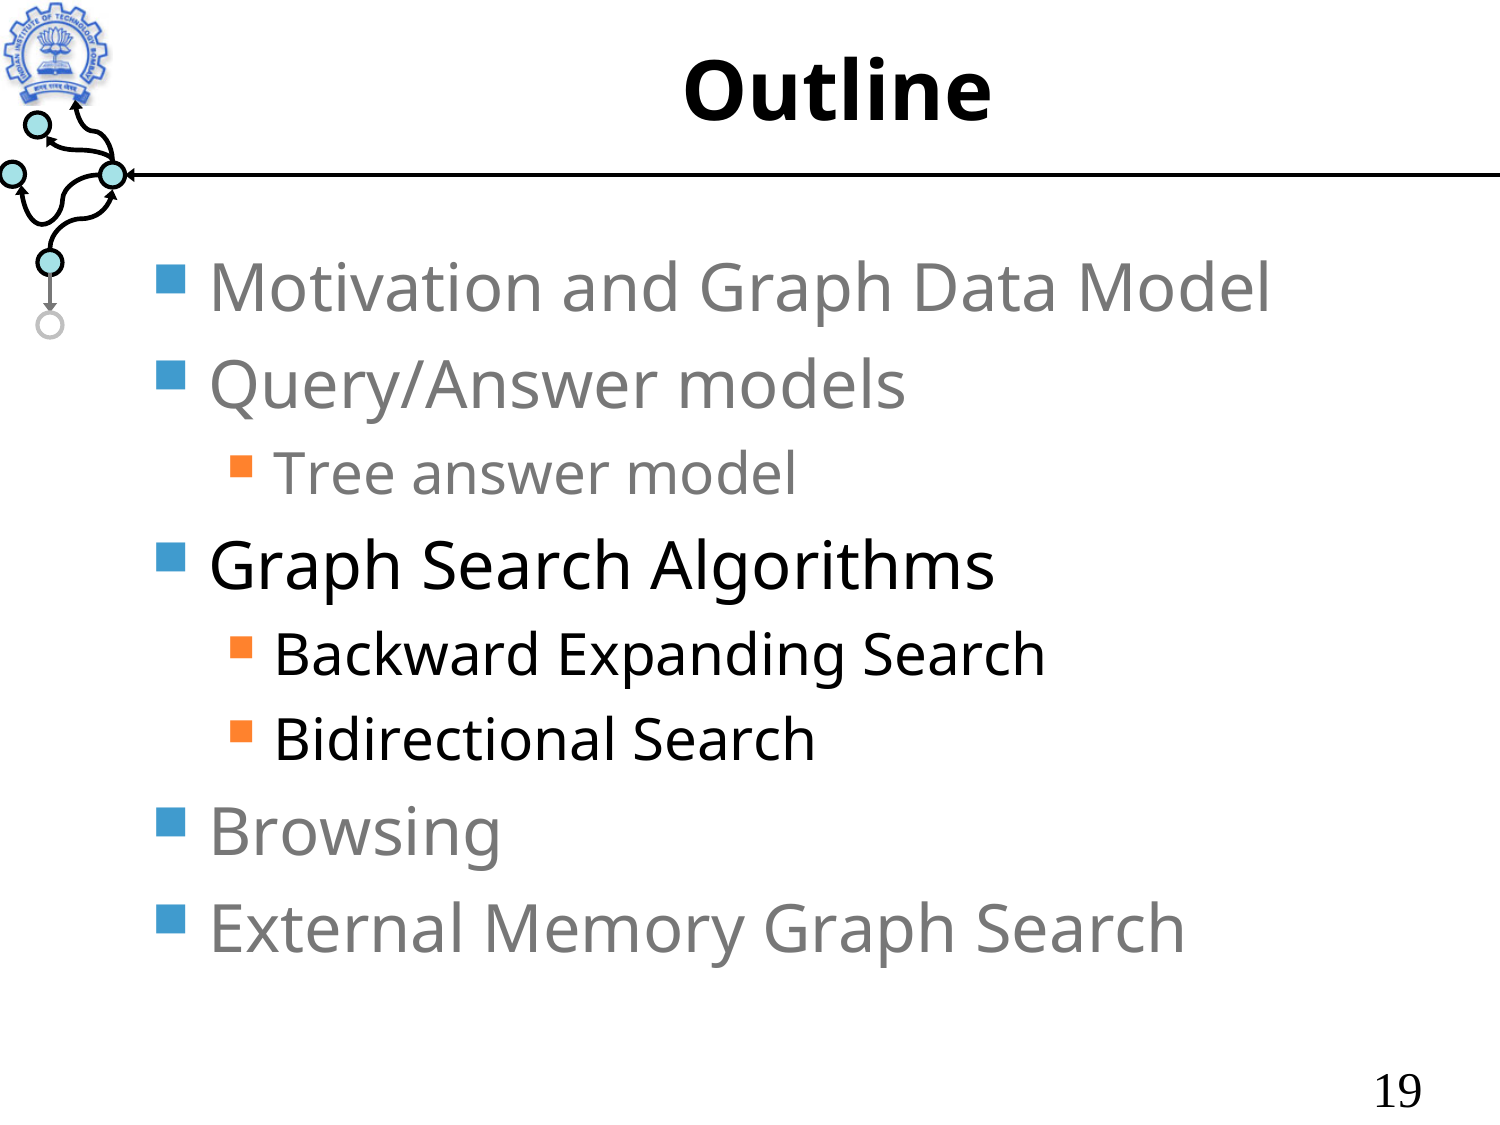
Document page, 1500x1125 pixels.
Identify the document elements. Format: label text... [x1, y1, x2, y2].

picture [0, 0, 113, 106]
list Motivation and Graph Data Model Query/Answer models Tree answer model Graph Search Algorithms Backward Expanding Search Bidirectional Search Browsing External Memory Graph Search [137, 237, 1450, 1063]
title Outline [200, 12, 1476, 163]
